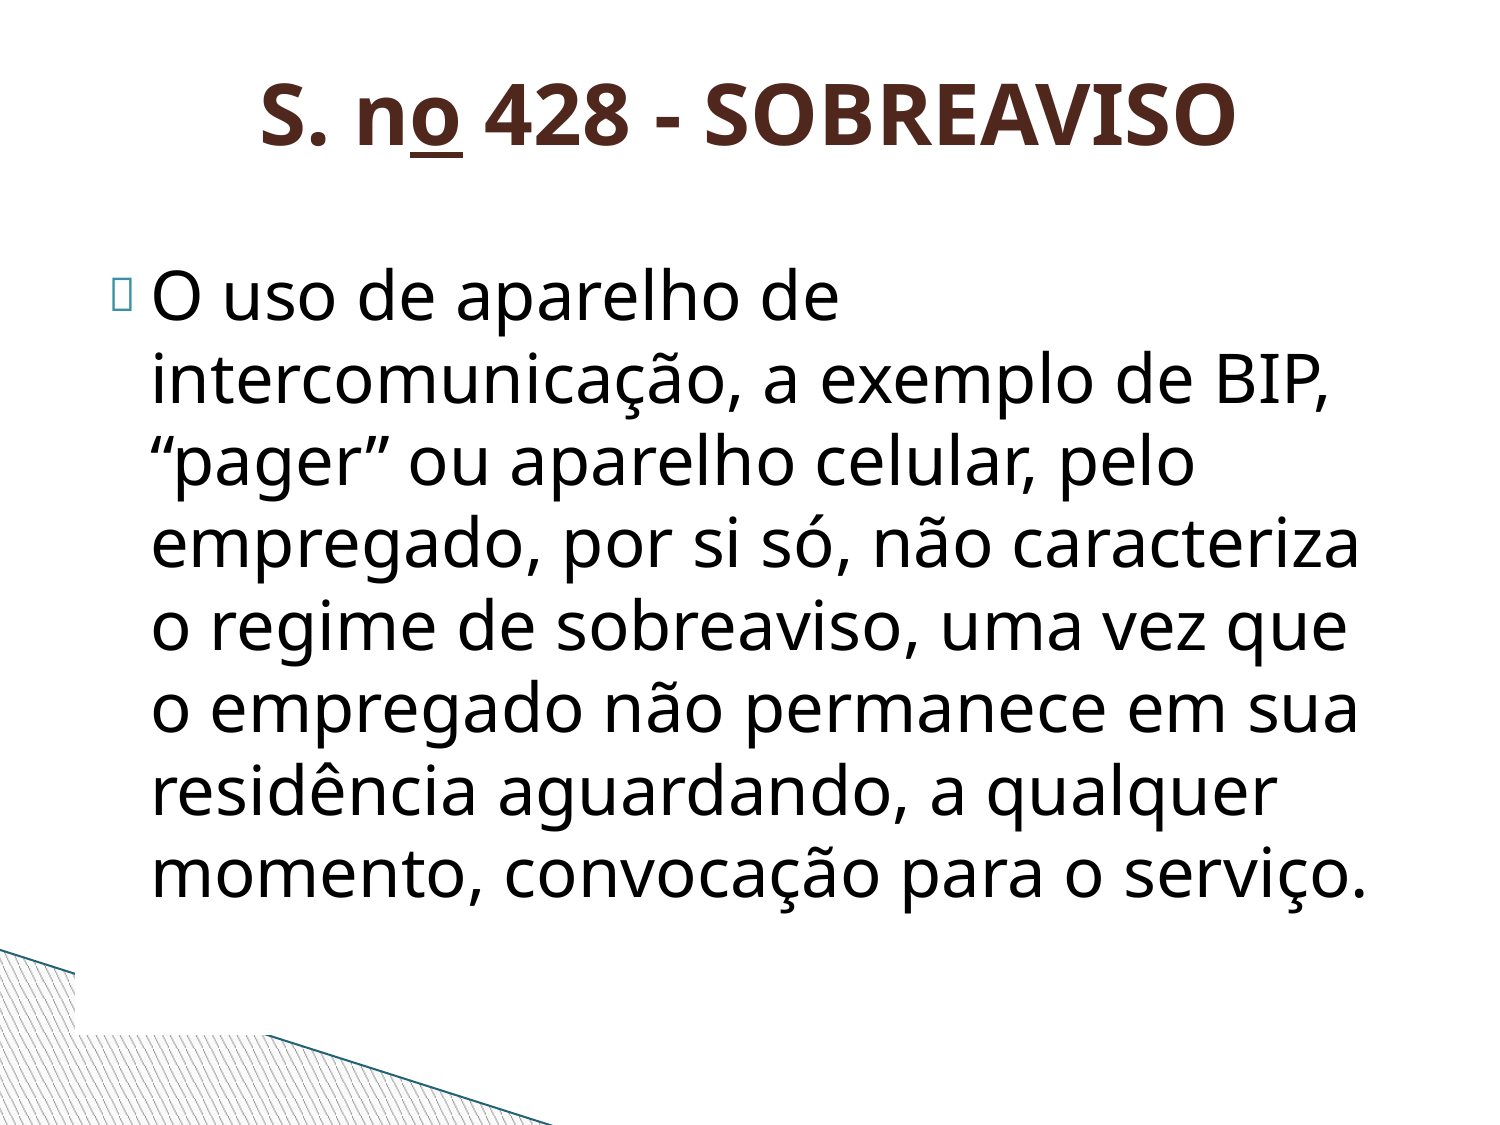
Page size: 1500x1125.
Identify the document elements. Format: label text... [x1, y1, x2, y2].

picture [0, 952, 543, 1125]
title S. no 428 - SOBREAVISO [75, 44, 1425, 256]
list O uso de aparelho de intercomunicação, a exemplo de BIP, “pager” ou aparelho celular, pelo empregado, por si só, não caracteriza o regime de sobreaviso, uma vez que o empregado não permanece em sua residência aguardando, a qualquer momento, convocação para o serviço. [75, 236, 1412, 1035]
